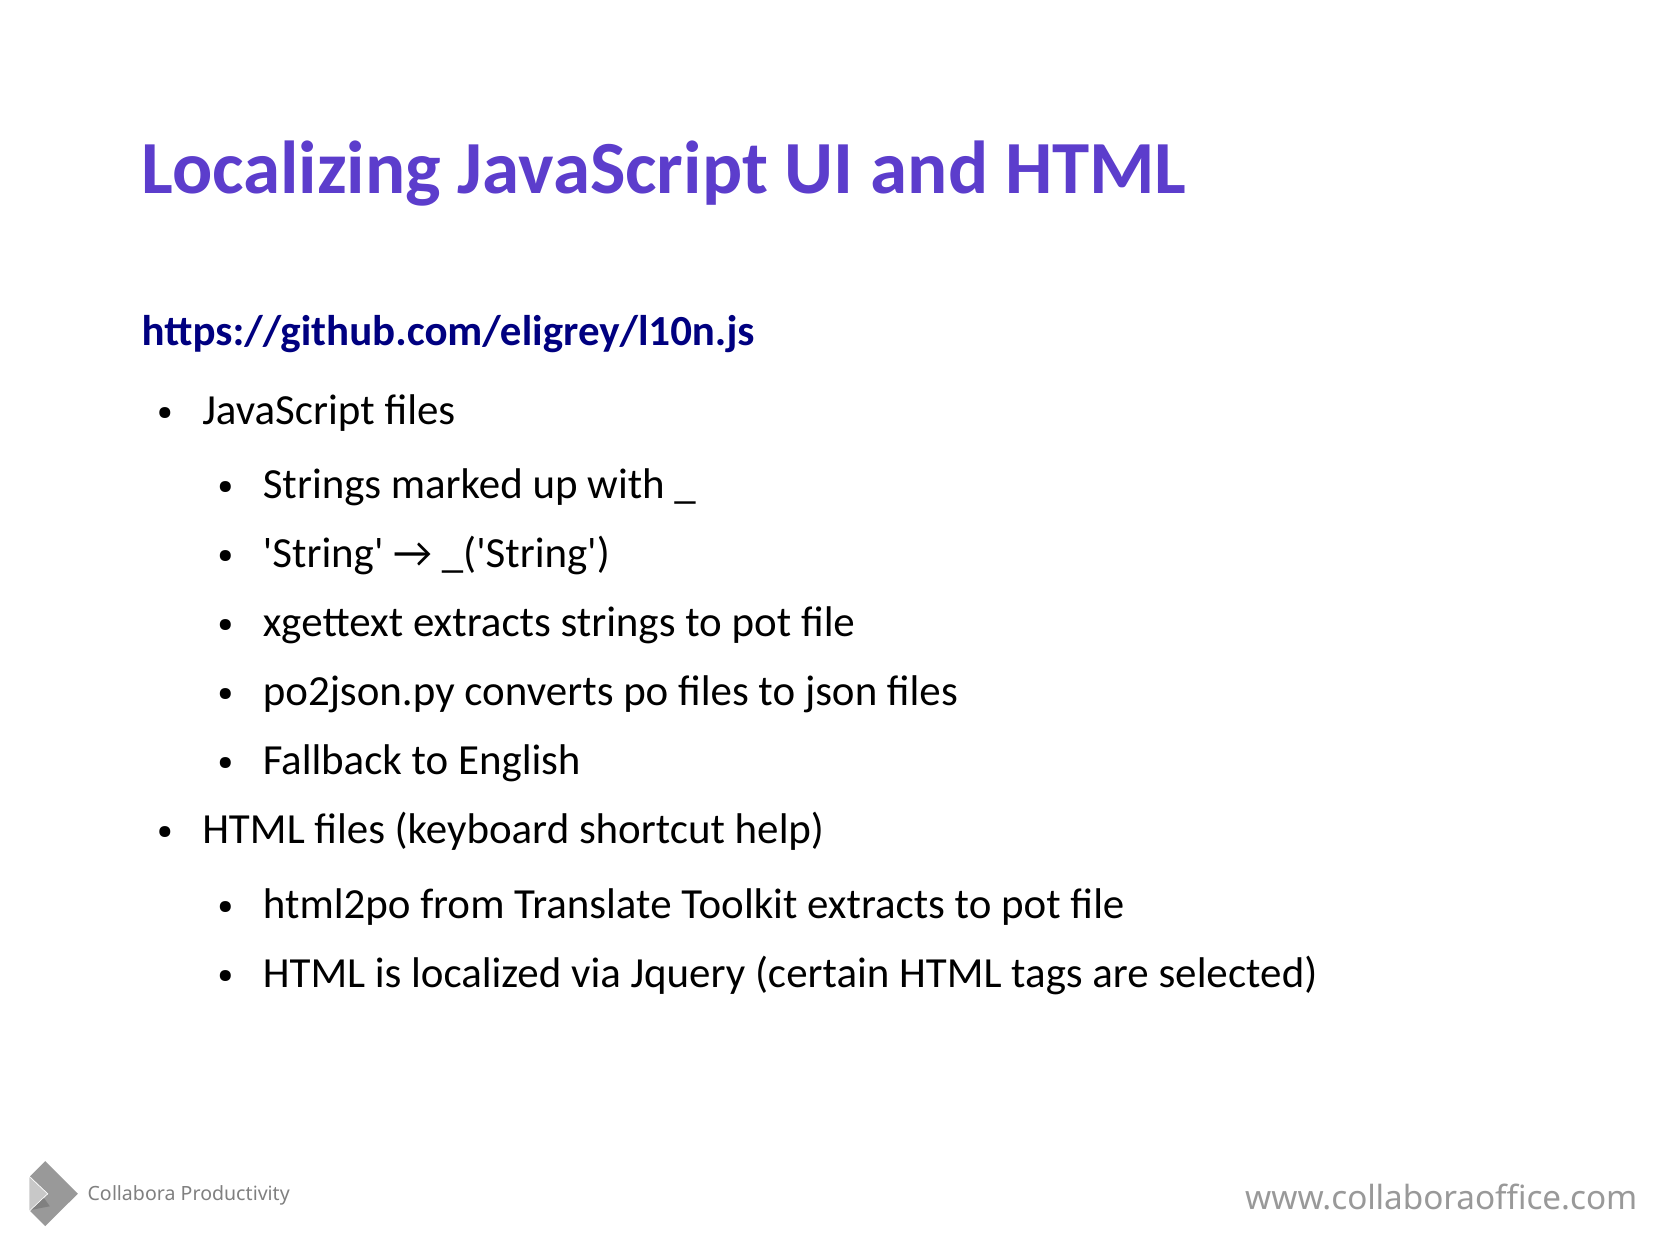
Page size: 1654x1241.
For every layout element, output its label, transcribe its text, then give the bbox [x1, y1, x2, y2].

list https://github.com/eligrey/l10n.js JavaScript files Strings marked up with _ 'String' → _('String') xgettext extracts strings to pot file po2json.py converts po files to json files Fallback to English HTML files (keyboard shortcut help) html2po from Translate Toolkit extracts to pot file HTML is localized via Jquery (certain HTML tags are selected) [141, 302, 1512, 1130]
title Localizing JavaScript UI and HTML [141, 137, 1571, 213]
